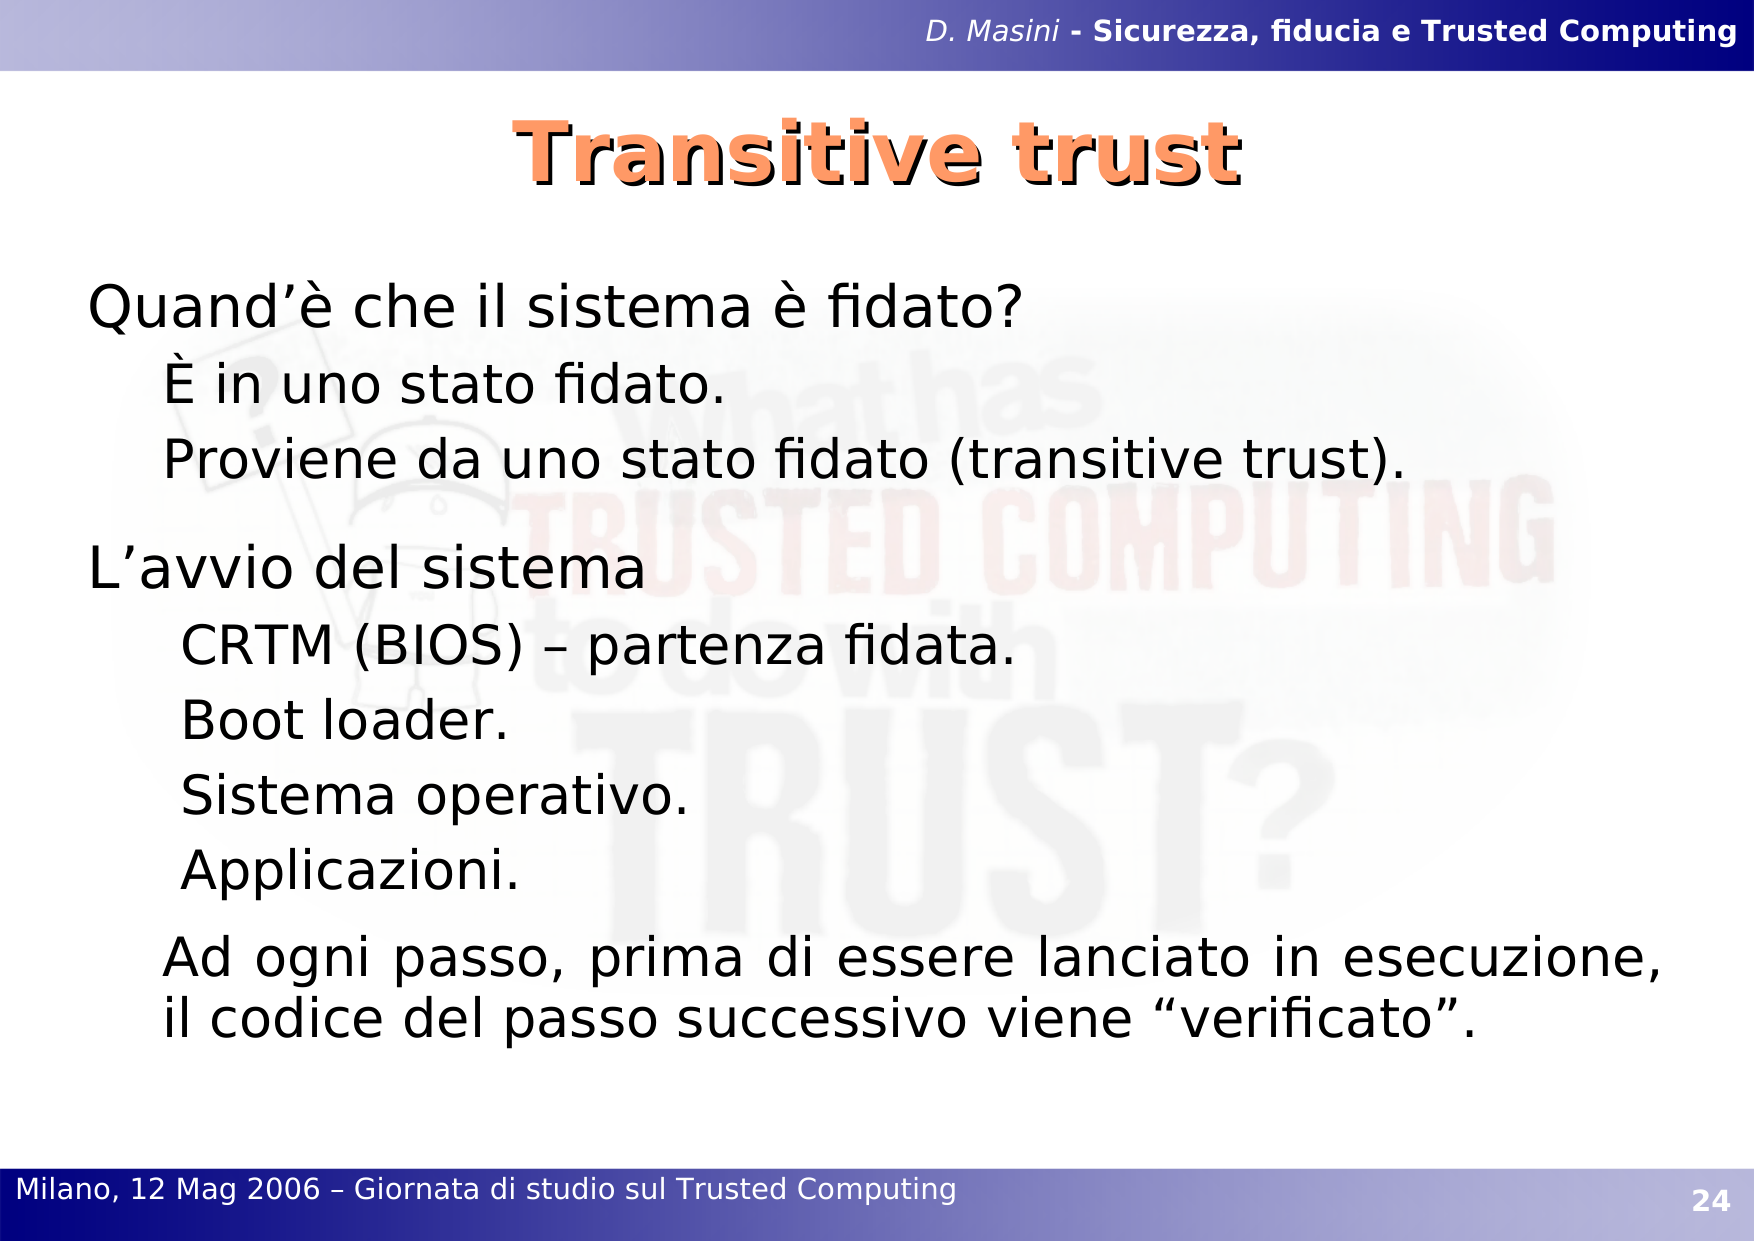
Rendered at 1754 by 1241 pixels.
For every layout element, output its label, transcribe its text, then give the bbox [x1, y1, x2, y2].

title Transitive trust [87, 49, 1667, 257]
text_box D. Masini - Sicurezza, fiducia e Trusted Computing [602, 7, 1754, 63]
text_box <numero> [1641, 1185, 1732, 1223]
list Quand’è che il sistema è fidato? È in uno stato fidato. Proviene da uno stato fidato (transitive trust). L’avvio del sistema CRTM (BIOS) – partenza fidata. Boot loader. Sistema operativo. Applicazioni. Ad ogni passo, prima di essere lanciato in esecuzione, il codice del passo successivo viene “verificato”. [87, 275, 1667, 1119]
picture [0, 0, 1754, 1241]
text_box Milano, 12 Mag 2006 – Giornata di studio sul Trusted Computing [0, 1175, 1314, 1234]
